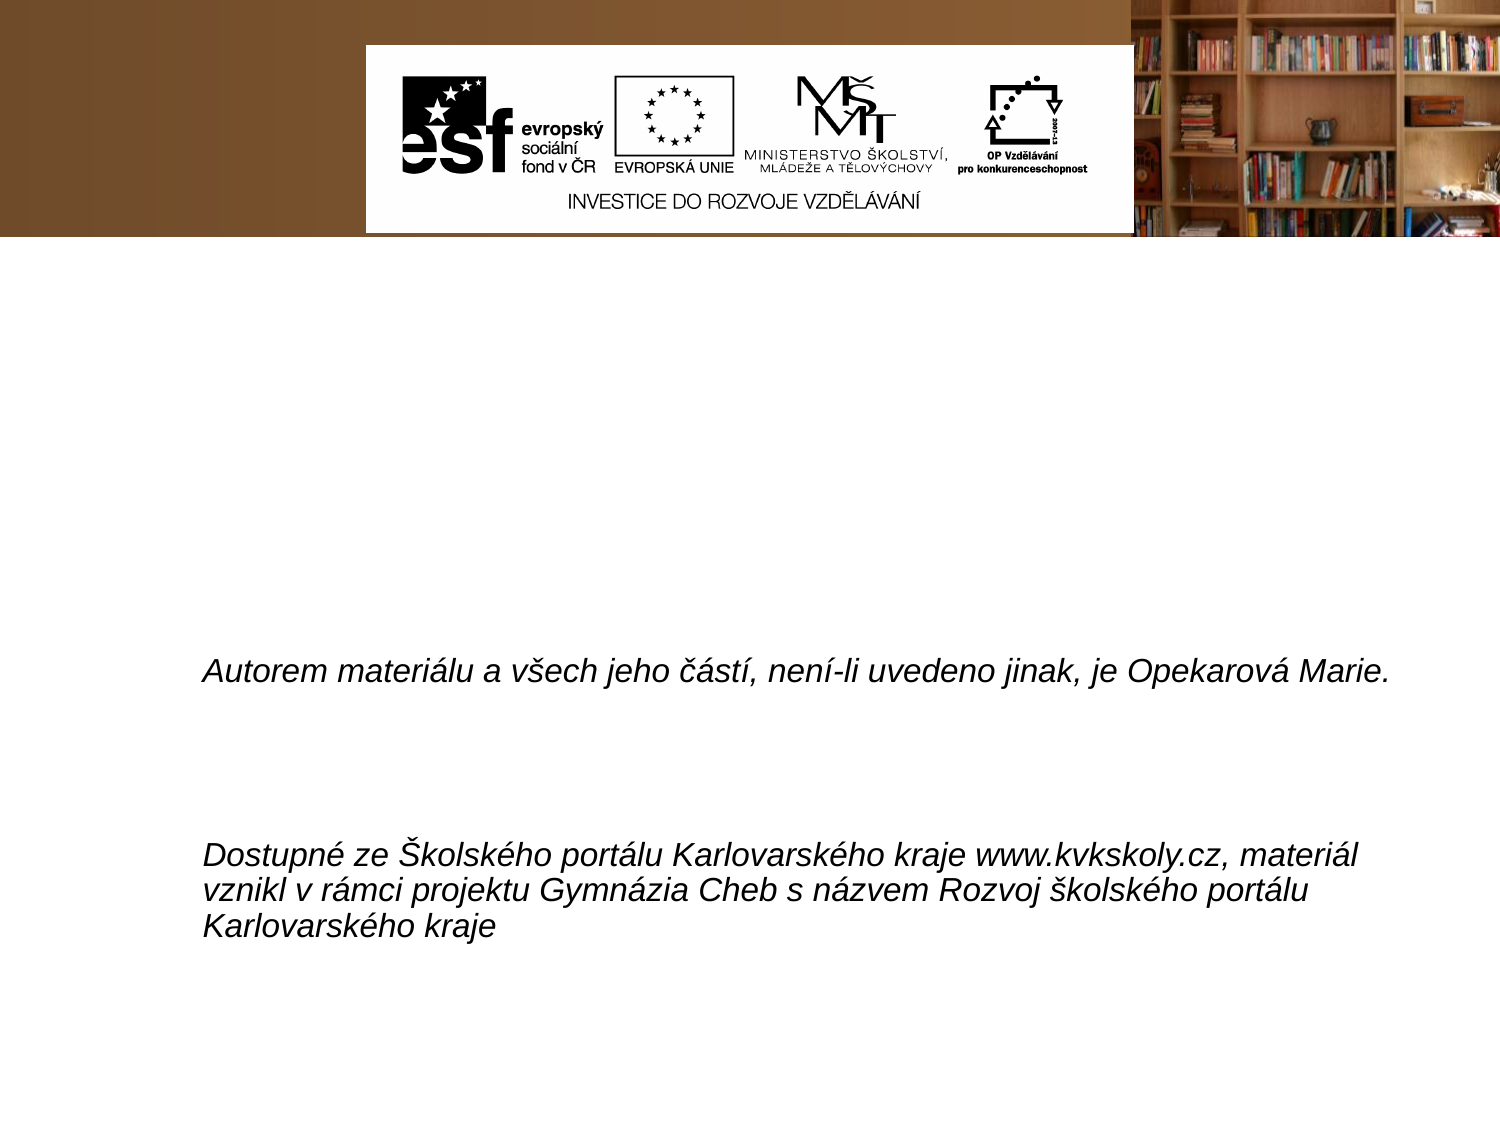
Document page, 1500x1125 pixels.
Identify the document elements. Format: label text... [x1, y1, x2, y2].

picture [366, 45, 1134, 233]
list Autorem materiálu a všech jeho částí, není-li uvedeno jinak, je Opekarová Marie. Dostupné ze Školského portálu Karlovarského kraje www.kvkskoly.cz, materiál vznikl v rámci projektu Gymnázia Cheb s názvem Rozvoj školského portálu Karlovarského kraje [75, 262, 1426, 1005]
